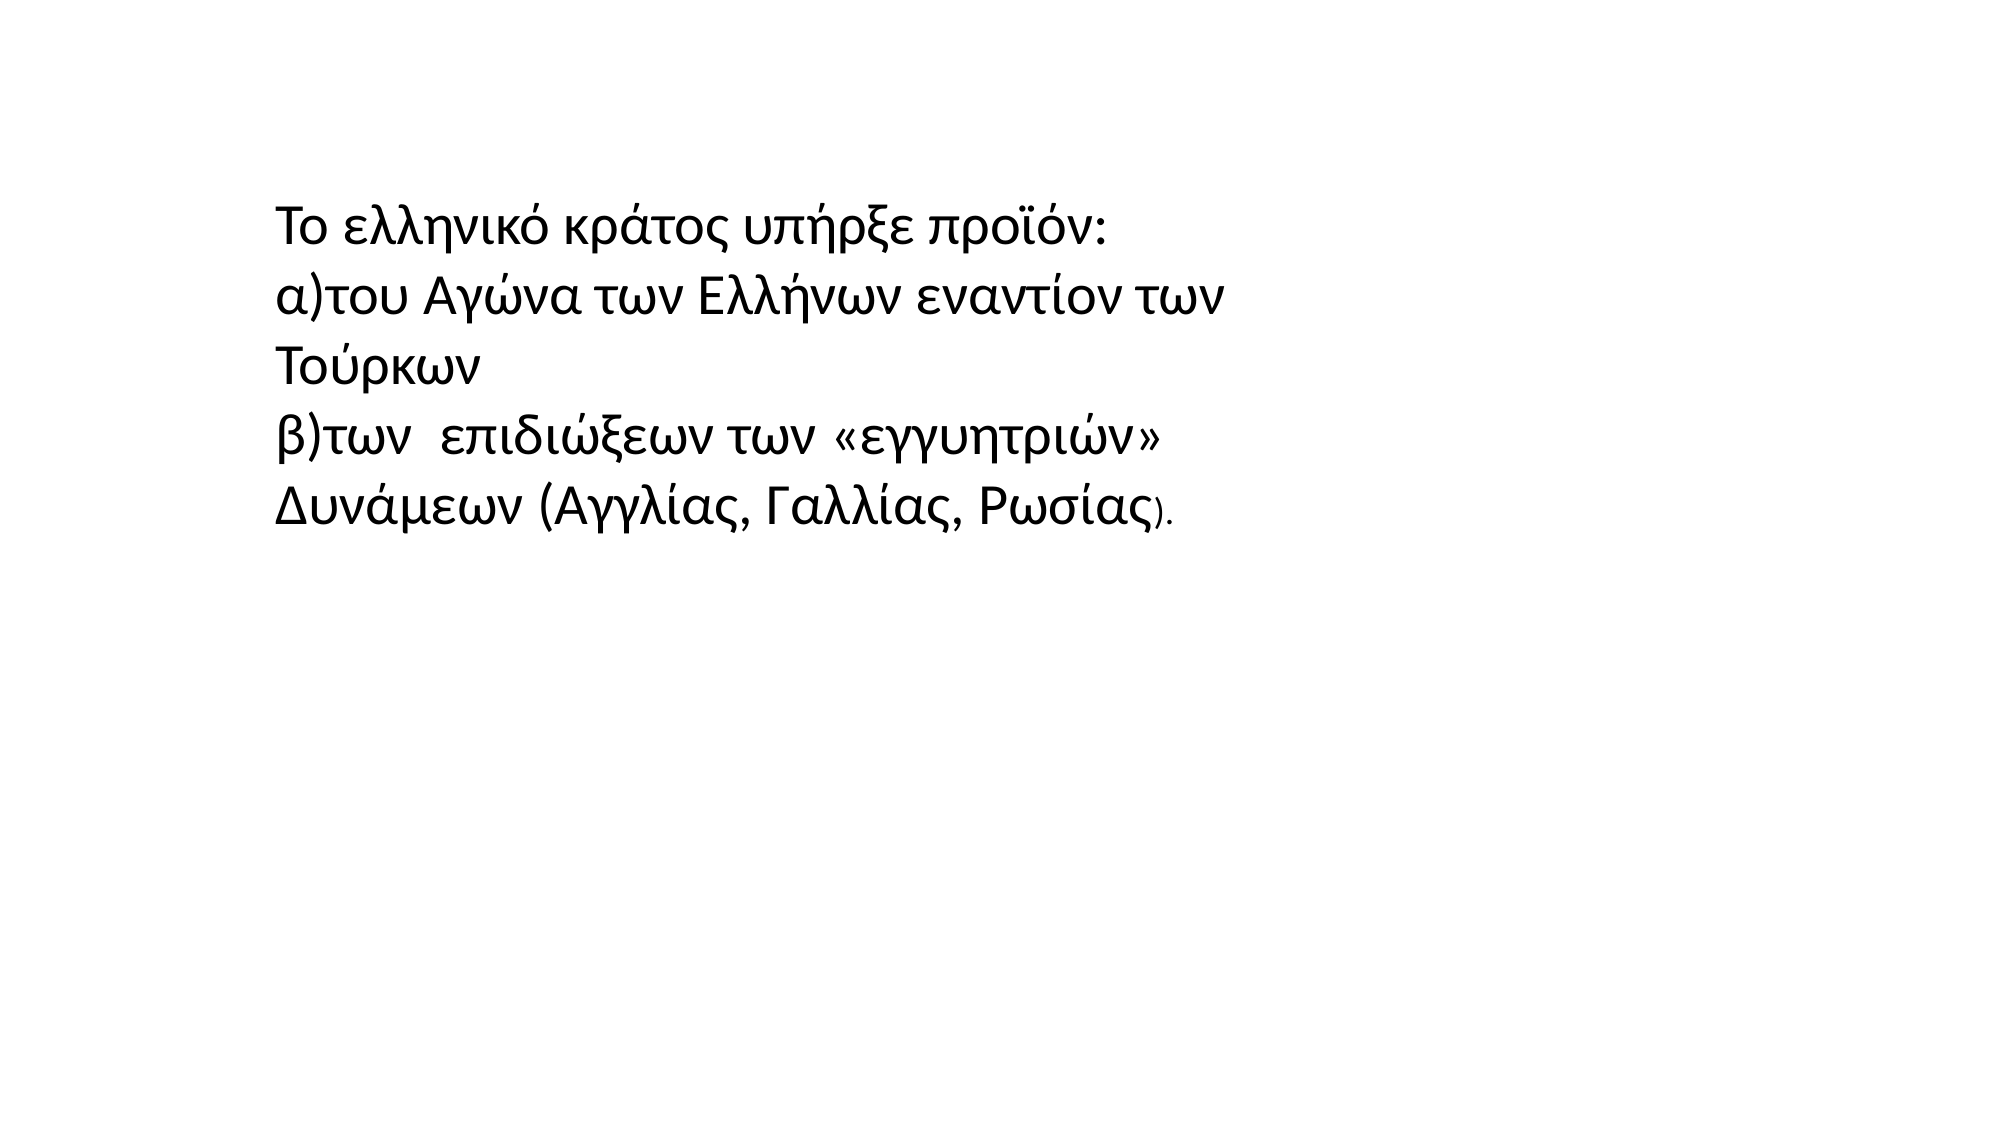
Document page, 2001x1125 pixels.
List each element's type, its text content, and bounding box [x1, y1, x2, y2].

text_box Το ελληνικό κράτος υπήρξε προϊόν: α)του Αγώνα των Ελλήνων εναντίον των Τούρκων β)των επιδιώξεων των «εγγυητριών» Δυνάμεων (Αγγλίας, Γαλλίας, Ρωσίας). [260, 178, 1261, 547]
